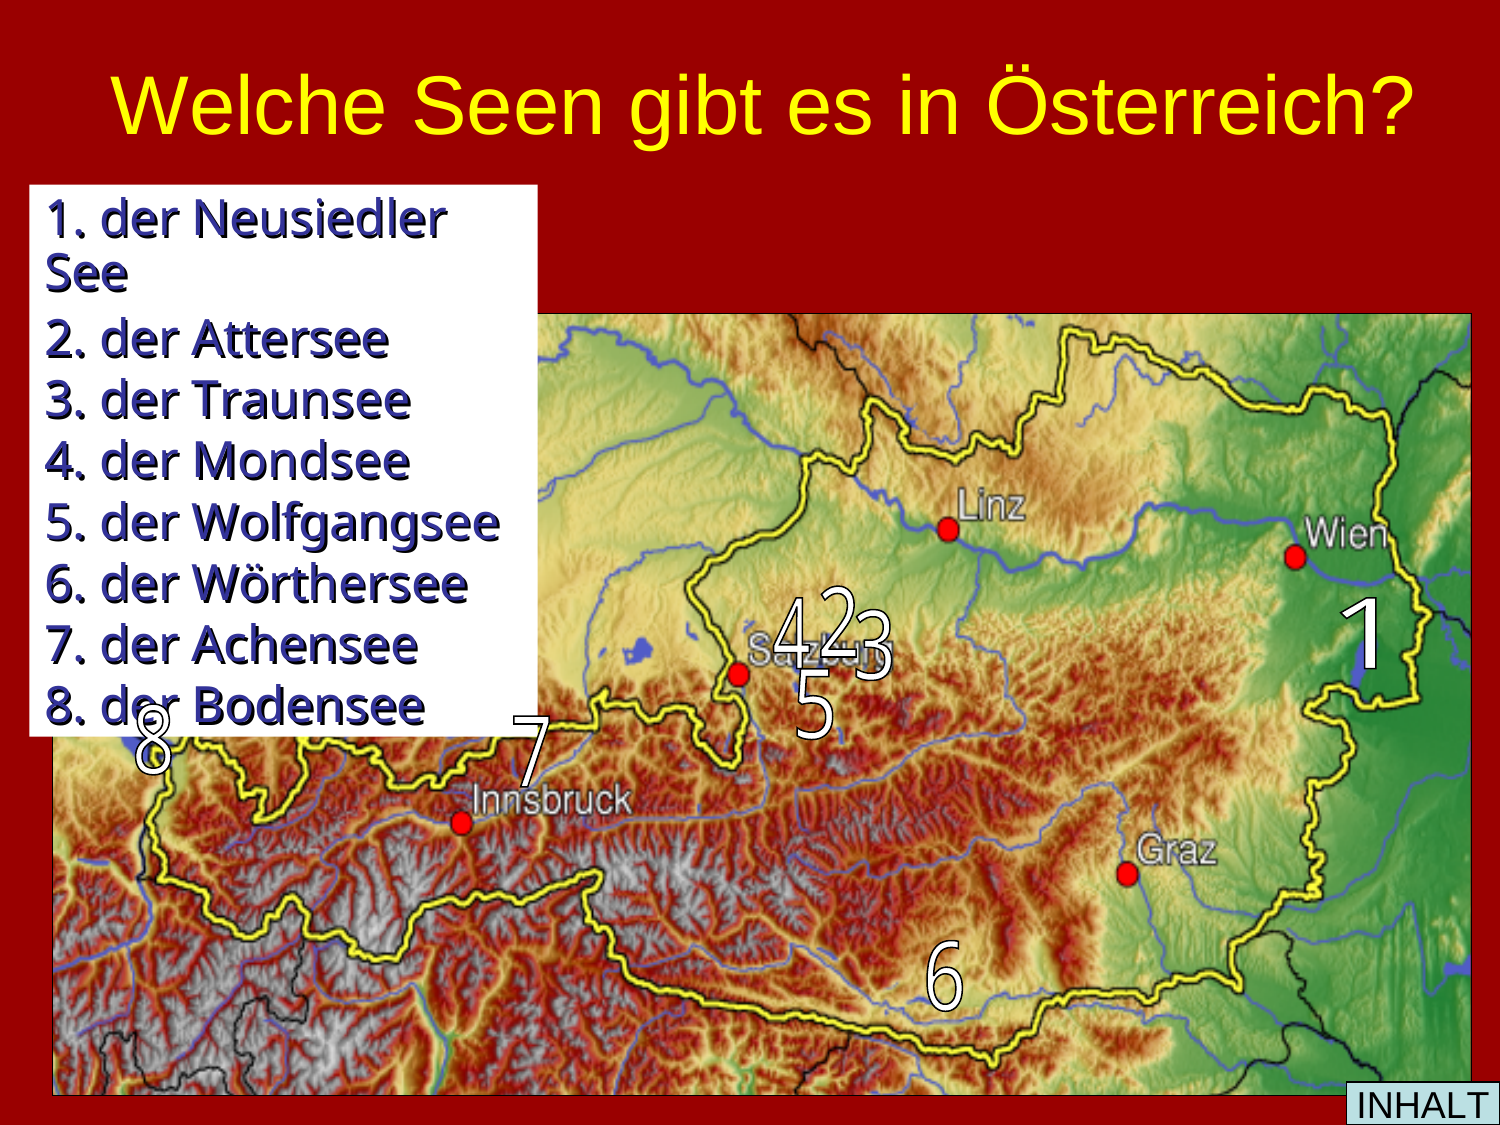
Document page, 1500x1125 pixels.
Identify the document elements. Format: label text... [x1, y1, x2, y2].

text_box INHALT [1346, 1082, 1500, 1125]
text_box 2 [820, 586, 857, 657]
text_box 1. der Neusiedler See 2. der Attersee 3. der Traunsee 4. der Mondsee 5. der Wolfgangsee 6. der Wörthersee 7. der Achensee 8. der Bodensee [29, 184, 538, 737]
text_box 7 [513, 716, 550, 787]
text_box 8 [135, 704, 172, 775]
text_box 1 [1340, 597, 1376, 669]
text_box 3 [856, 609, 892, 681]
title Welche Seen gibt es in Österreich? [88, 7, 1439, 195]
picture [53, 314, 1471, 1095]
picture [143, 742, 164, 768]
text_box 6 [927, 940, 963, 1012]
text_box 5 [797, 668, 833, 740]
text_box 4 [773, 597, 810, 669]
